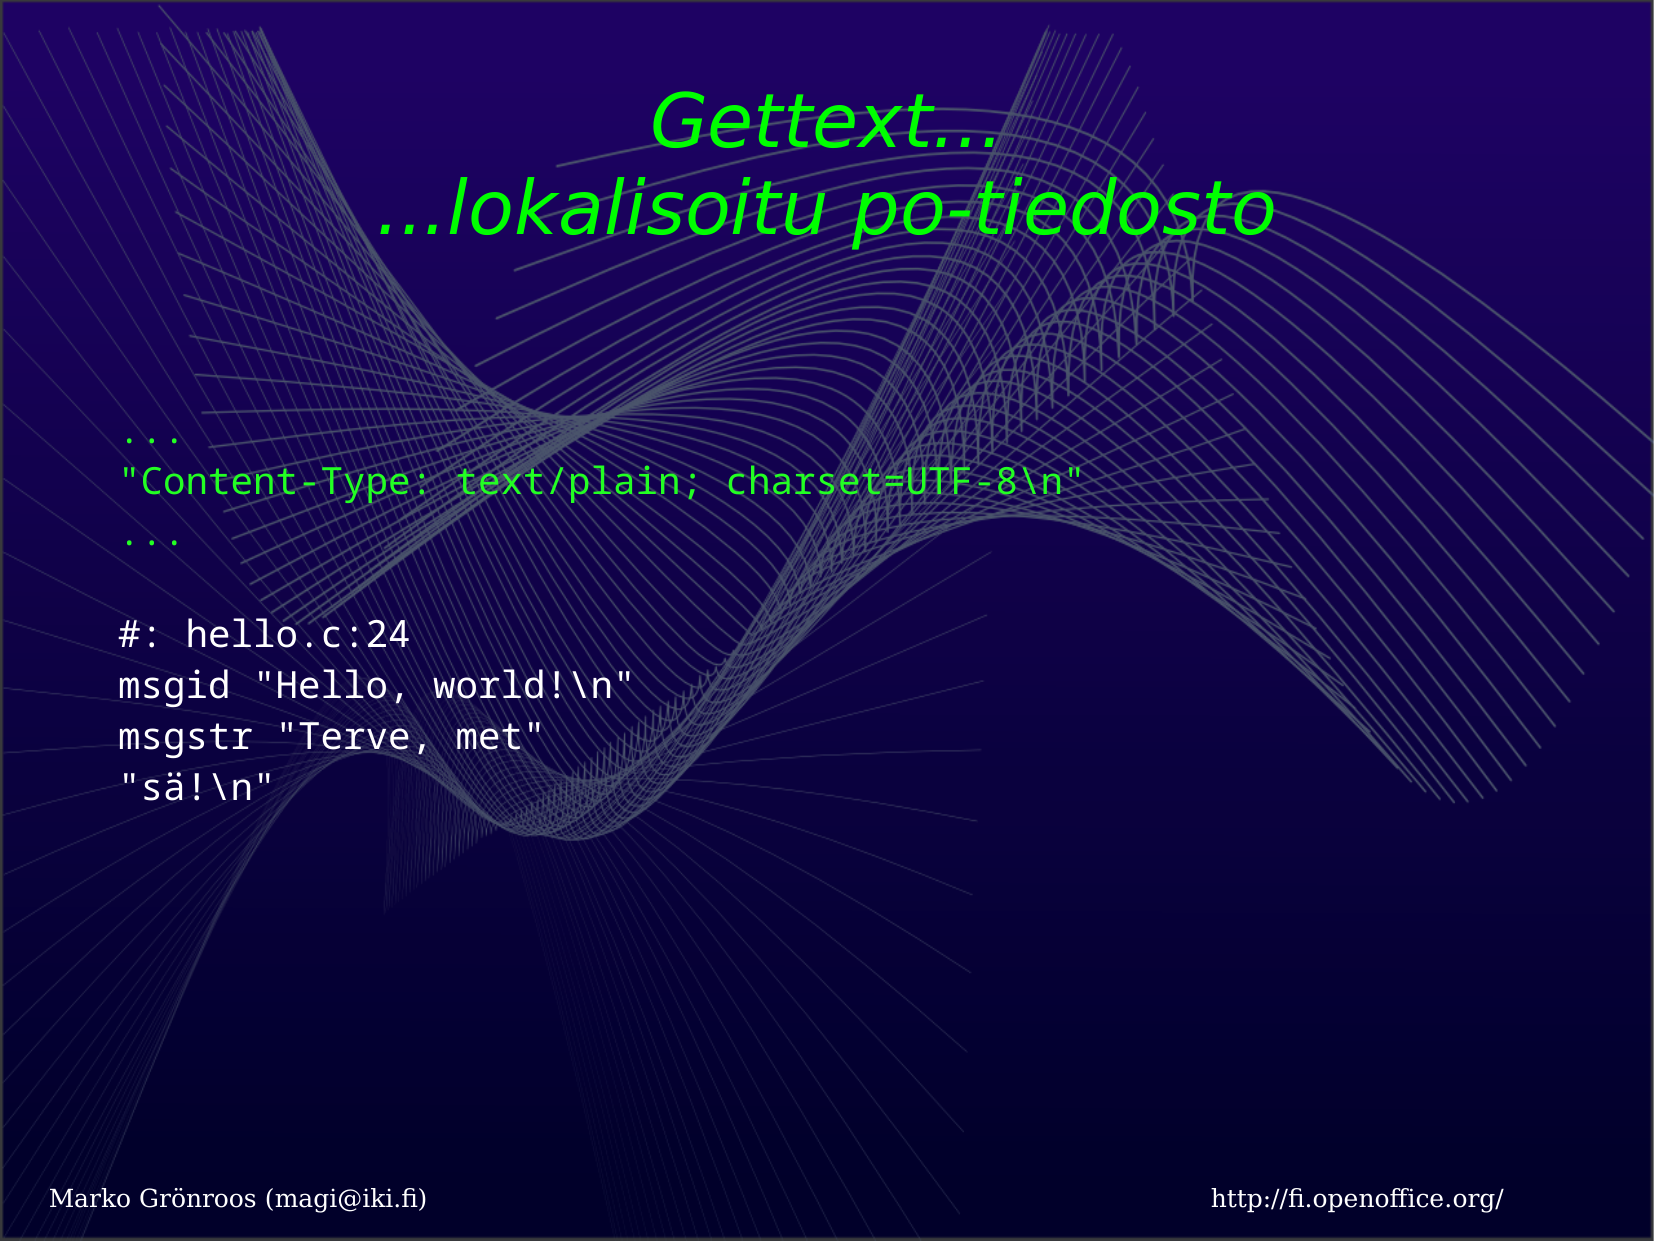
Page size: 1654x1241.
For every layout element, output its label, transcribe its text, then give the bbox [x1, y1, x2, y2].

title Gettext... ...lokalisoitu po-tiedosto [121, 61, 1534, 269]
picture [0, 0, 1654, 1241]
text_box ... "Content-Type: text/plain; charset=UTF-8\n" ... #: hello.c:24 msgid "Hello, world!\n" msgstr "Terve, met" "sä!\n" [118, 403, 1605, 798]
